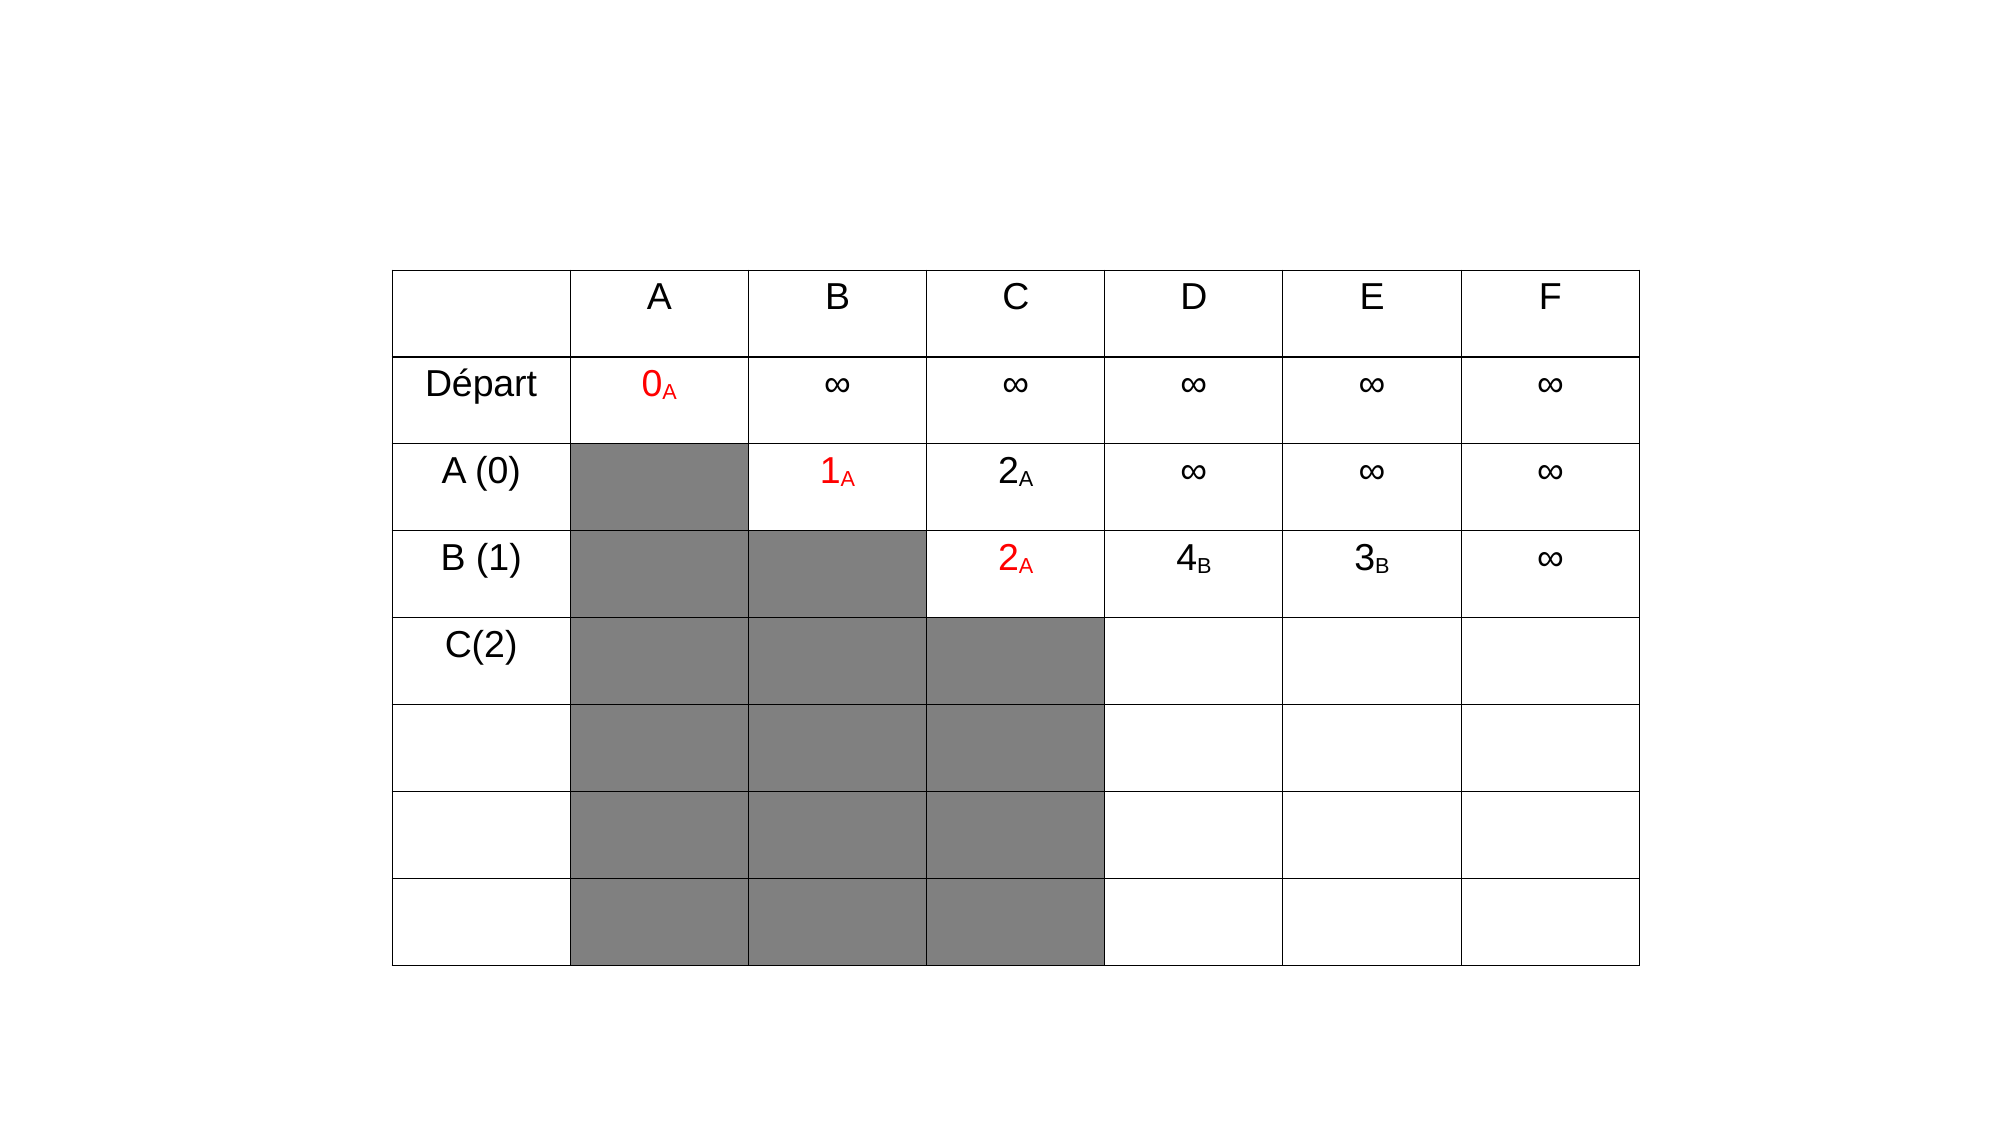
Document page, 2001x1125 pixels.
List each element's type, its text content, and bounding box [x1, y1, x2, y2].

table_cell ∞ [1462, 444, 1639, 530]
table_cell [393, 879, 570, 965]
table_cell 4B [1105, 531, 1282, 617]
table_header C [927, 271, 1104, 356]
table_cell 2A [927, 531, 1104, 617]
table_cell [1283, 705, 1461, 791]
table_cell ∞ [1283, 358, 1461, 443]
table_cell A (0) [393, 444, 570, 530]
table_cell [927, 705, 1104, 791]
table_cell ∞ [749, 358, 926, 443]
table_cell [749, 879, 926, 965]
table_cell ∞ [1105, 444, 1282, 530]
table_cell ∞ [1462, 531, 1639, 617]
table_cell 2A [927, 444, 1104, 530]
table_cell ∞ [927, 358, 1104, 443]
table_header [393, 271, 570, 356]
table_cell [1283, 879, 1461, 965]
table_cell ∞ [1283, 444, 1461, 530]
table_cell [571, 879, 748, 965]
table_header F [1462, 271, 1639, 356]
table_cell [749, 618, 926, 704]
table_cell [927, 792, 1104, 878]
table_cell [571, 792, 748, 878]
table_cell [571, 705, 748, 791]
table_cell C(2) [393, 618, 570, 704]
table_cell [571, 618, 748, 704]
table_header E [1283, 271, 1461, 356]
table_header A [571, 271, 748, 356]
table_cell Départ [393, 358, 570, 443]
table_cell [1105, 705, 1282, 791]
table_cell [927, 879, 1104, 965]
table_cell [1462, 879, 1639, 965]
table_cell [571, 531, 748, 617]
table_cell [1462, 792, 1639, 878]
table_header D [1105, 271, 1282, 356]
table_cell 3B [1283, 531, 1461, 617]
table_header B [749, 271, 926, 356]
table_cell [749, 705, 926, 791]
table_cell [1283, 618, 1461, 704]
table_cell [1105, 879, 1282, 965]
table_cell [927, 618, 1104, 704]
table_cell [1462, 618, 1639, 704]
table_cell ∞ [1462, 358, 1639, 443]
table_cell [1283, 792, 1461, 878]
table_cell 0A [571, 358, 748, 443]
table_cell [749, 792, 926, 878]
table_cell B (1) [393, 531, 570, 617]
table_cell ∞ [1105, 358, 1282, 443]
table_cell [1462, 705, 1639, 791]
table_cell [571, 444, 748, 530]
table_cell [393, 705, 570, 791]
table_cell 1A [749, 444, 926, 530]
table_cell [393, 792, 570, 878]
table_cell [749, 531, 926, 617]
table_cell [1105, 792, 1282, 878]
table_cell [1105, 618, 1282, 704]
